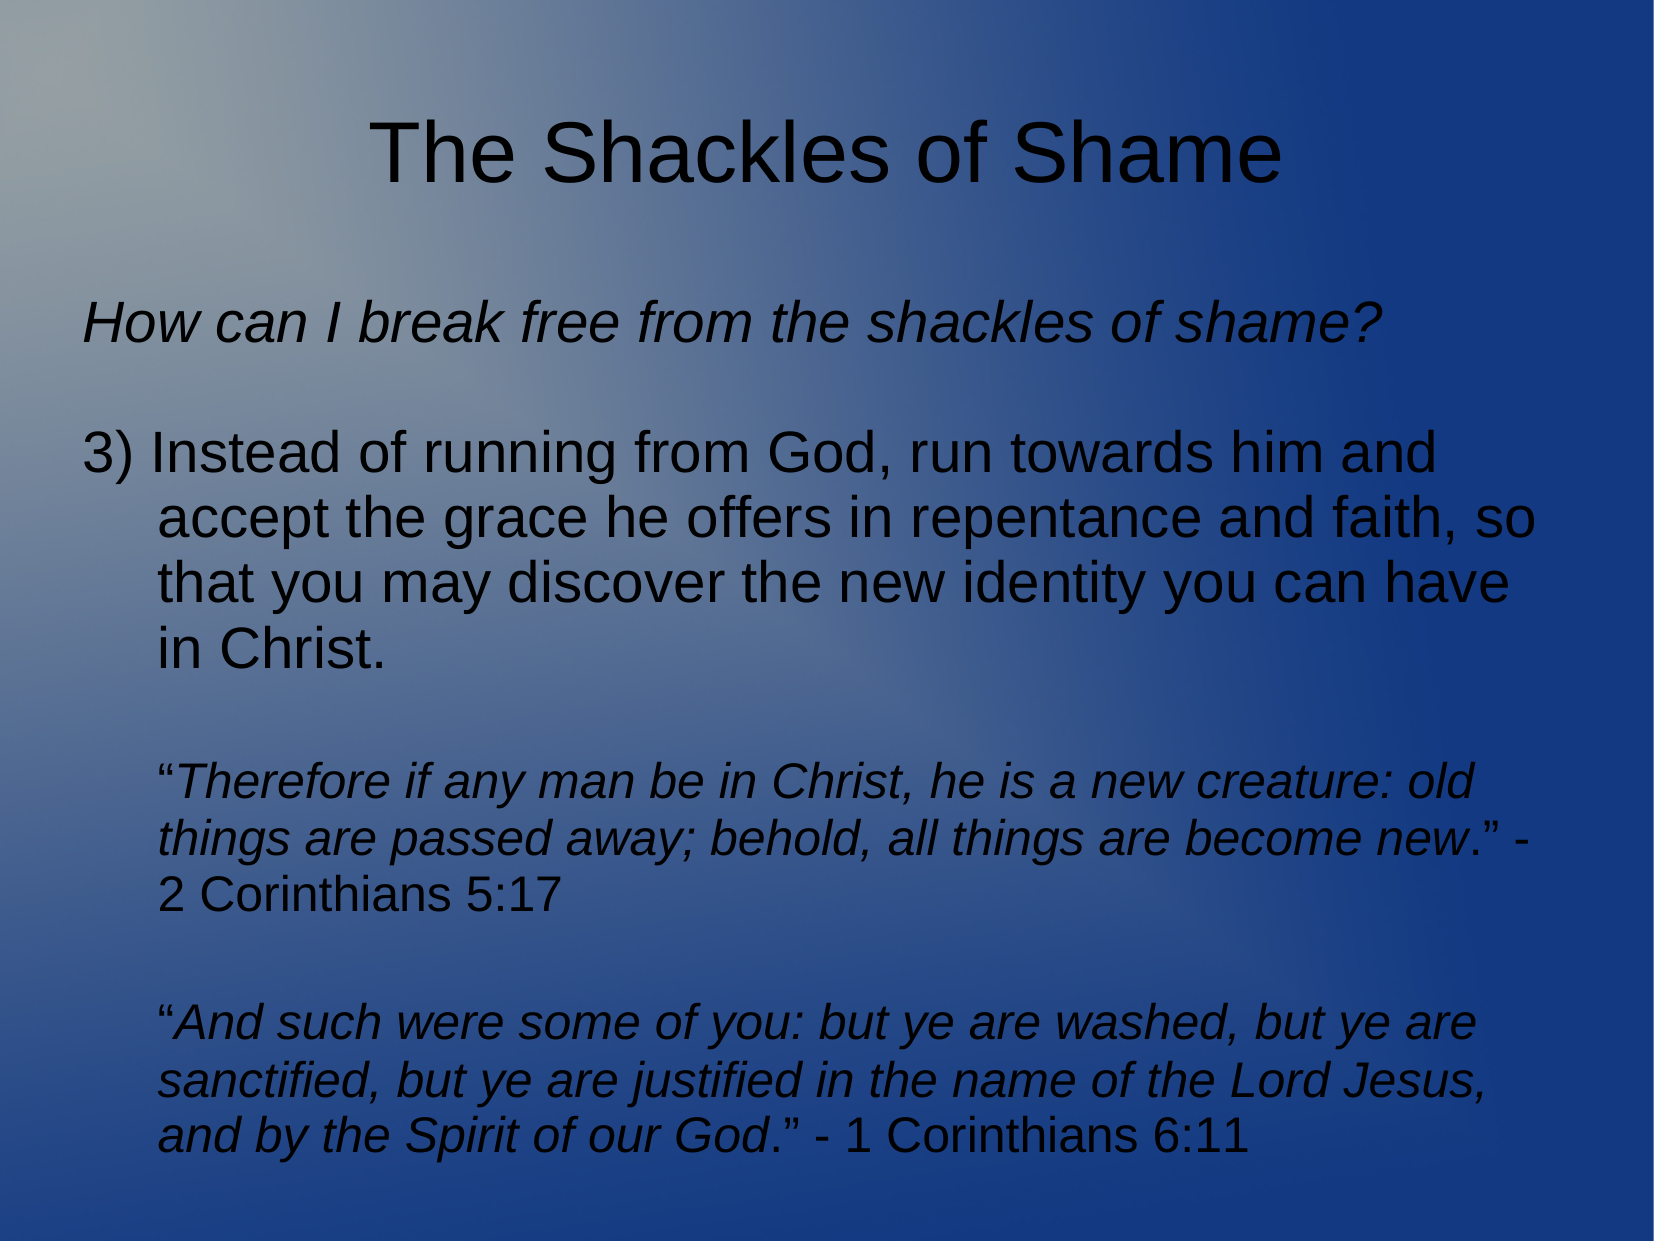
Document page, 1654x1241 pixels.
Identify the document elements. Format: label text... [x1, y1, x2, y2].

subtitle How can I break free from the shackles of shame? 3) Instead of running from God, run towards him and accept the grace he offers in repentance and faith, so that you may discover the new identity you can have in Christ. “Therefore if any man be in Christ, he is a new creature: old things are passed away; behold, all things are become new.” - 2 Corinthians 5:17 “And such were some of you: but ye are washed, but ye are sanctified, but ye are justified in the name of the Lord Jesus, and by the Spirit of our God.” - 1 Corinthians 6:11 [82, 290, 1571, 1241]
title The Shackles of Shame [82, 49, 1571, 257]
picture [0, 0, 1654, 1241]
